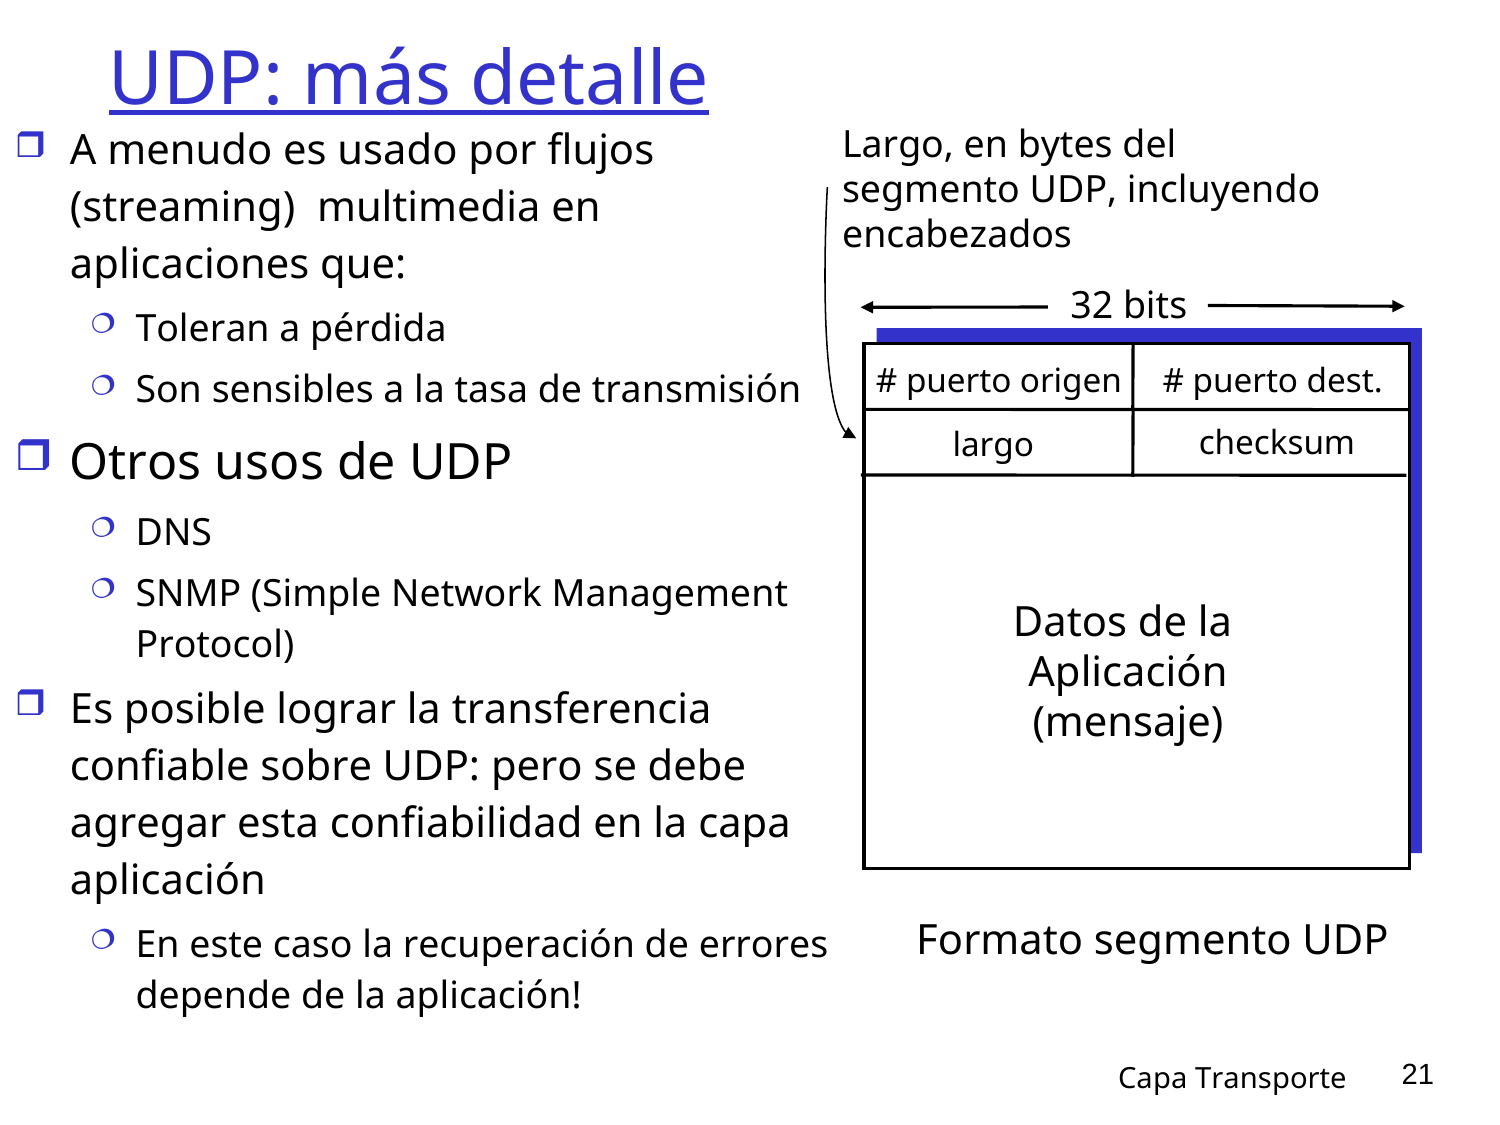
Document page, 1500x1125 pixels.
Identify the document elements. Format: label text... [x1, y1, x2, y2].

text_box # puerto origen [861, 351, 1131, 407]
text_box [864, 328, 1422, 869]
text_box [864, 411, 1131, 473]
text_box 32 bits [1055, 273, 1203, 334]
text_box Datos de la Aplicación (mensaje)‏ [998, 587, 1258, 753]
title UDP: más detalle [93, 0, 1463, 150]
text_box largo [937, 415, 1049, 471]
text_box # puerto dest. [1147, 351, 1399, 407]
text_box Formato segmento UDP [901, 905, 1404, 971]
list A menudo es usado por flujos (streaming) multimedia en aplicaciones que: Toleran a pérdida Son sensibles a la tasa de transmisión Otros usos de UDP DNS SNMP (Simple Network Management Protocol)‏ Es posible lograr la transferencia confiable sobre UDP: pero se debe agregar esta confiabilidad en la capa aplicación En este caso la recuperación de errores depende de la aplicación! [0, 112, 863, 1013]
text_box checksum [1183, 413, 1371, 470]
text_box Largo, en bytes del segmento UDP, incluyendo encabezados [827, 111, 1336, 263]
